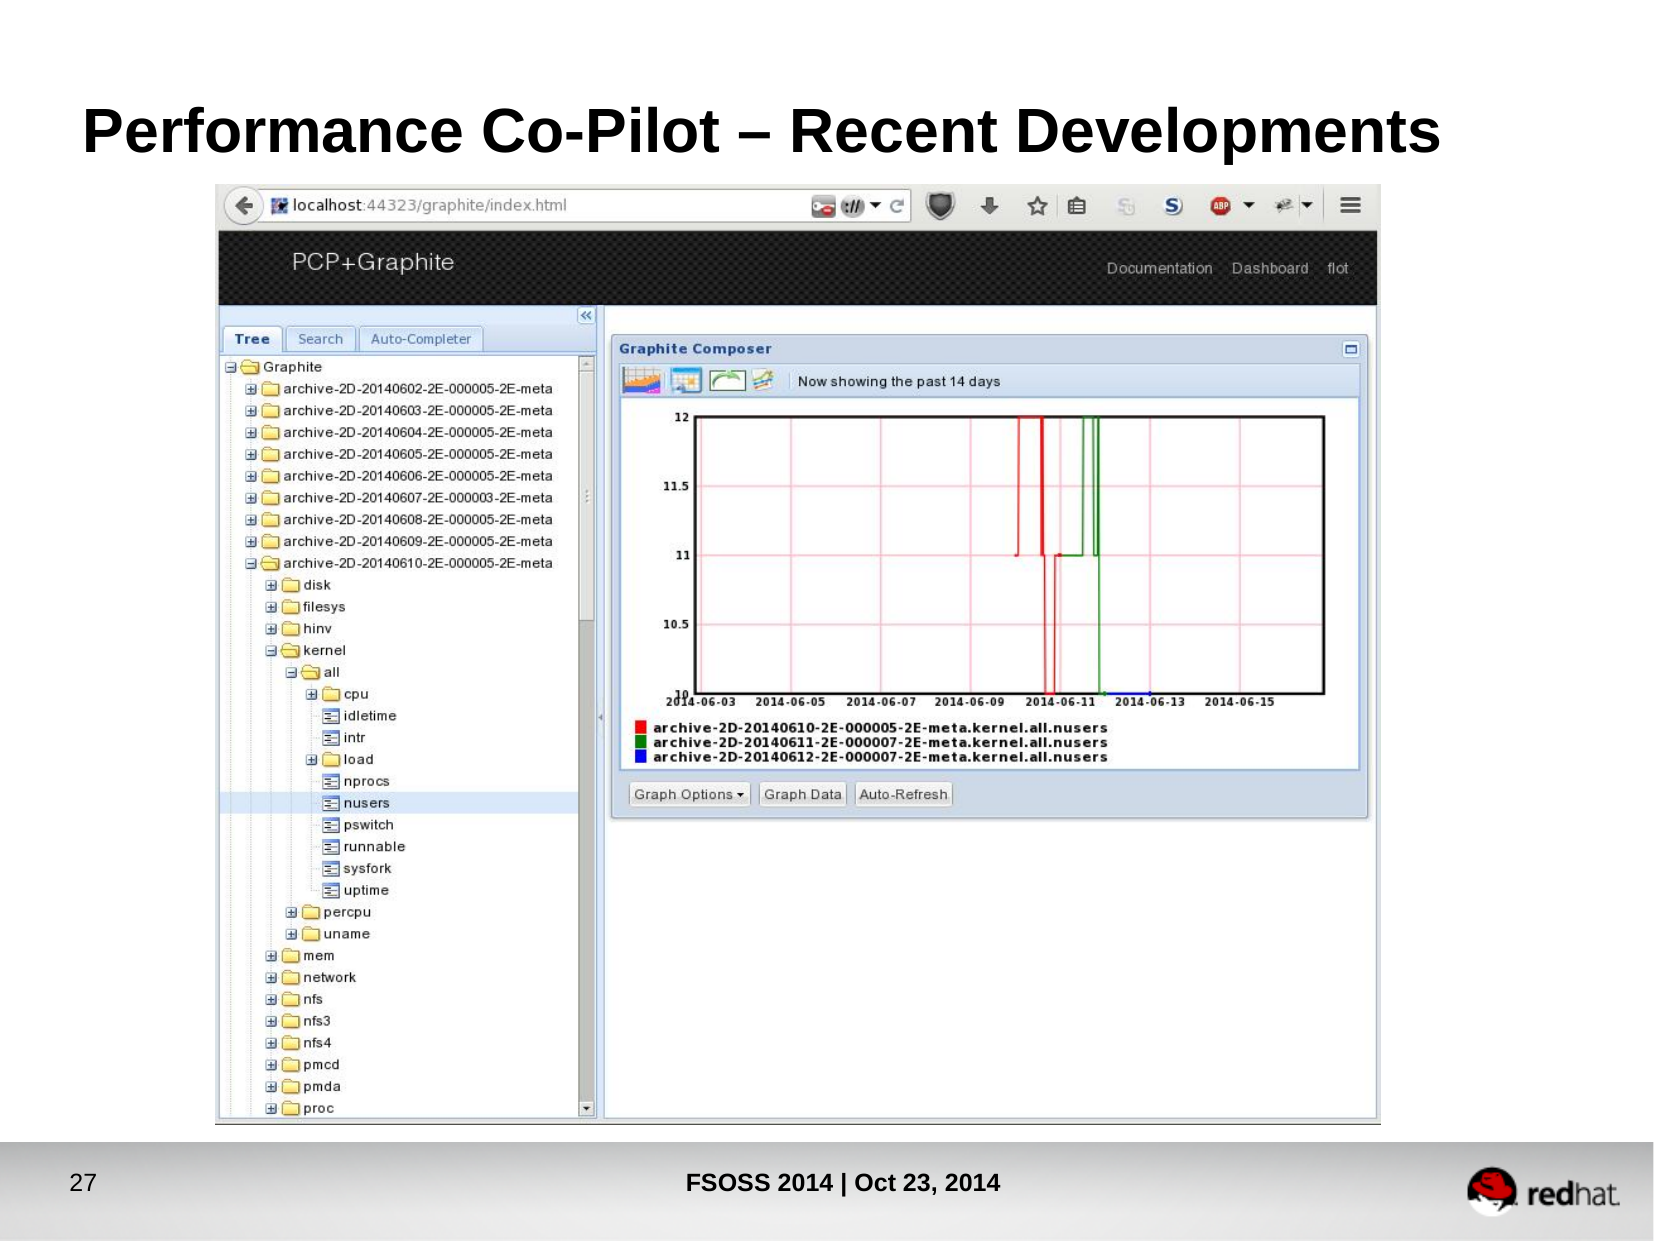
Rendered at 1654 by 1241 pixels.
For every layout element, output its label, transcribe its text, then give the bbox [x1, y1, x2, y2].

picture [215, 184, 1381, 1126]
picture [0, 1142, 1654, 1241]
title Performance Co-Pilot – Recent Developments [82, 37, 1571, 226]
